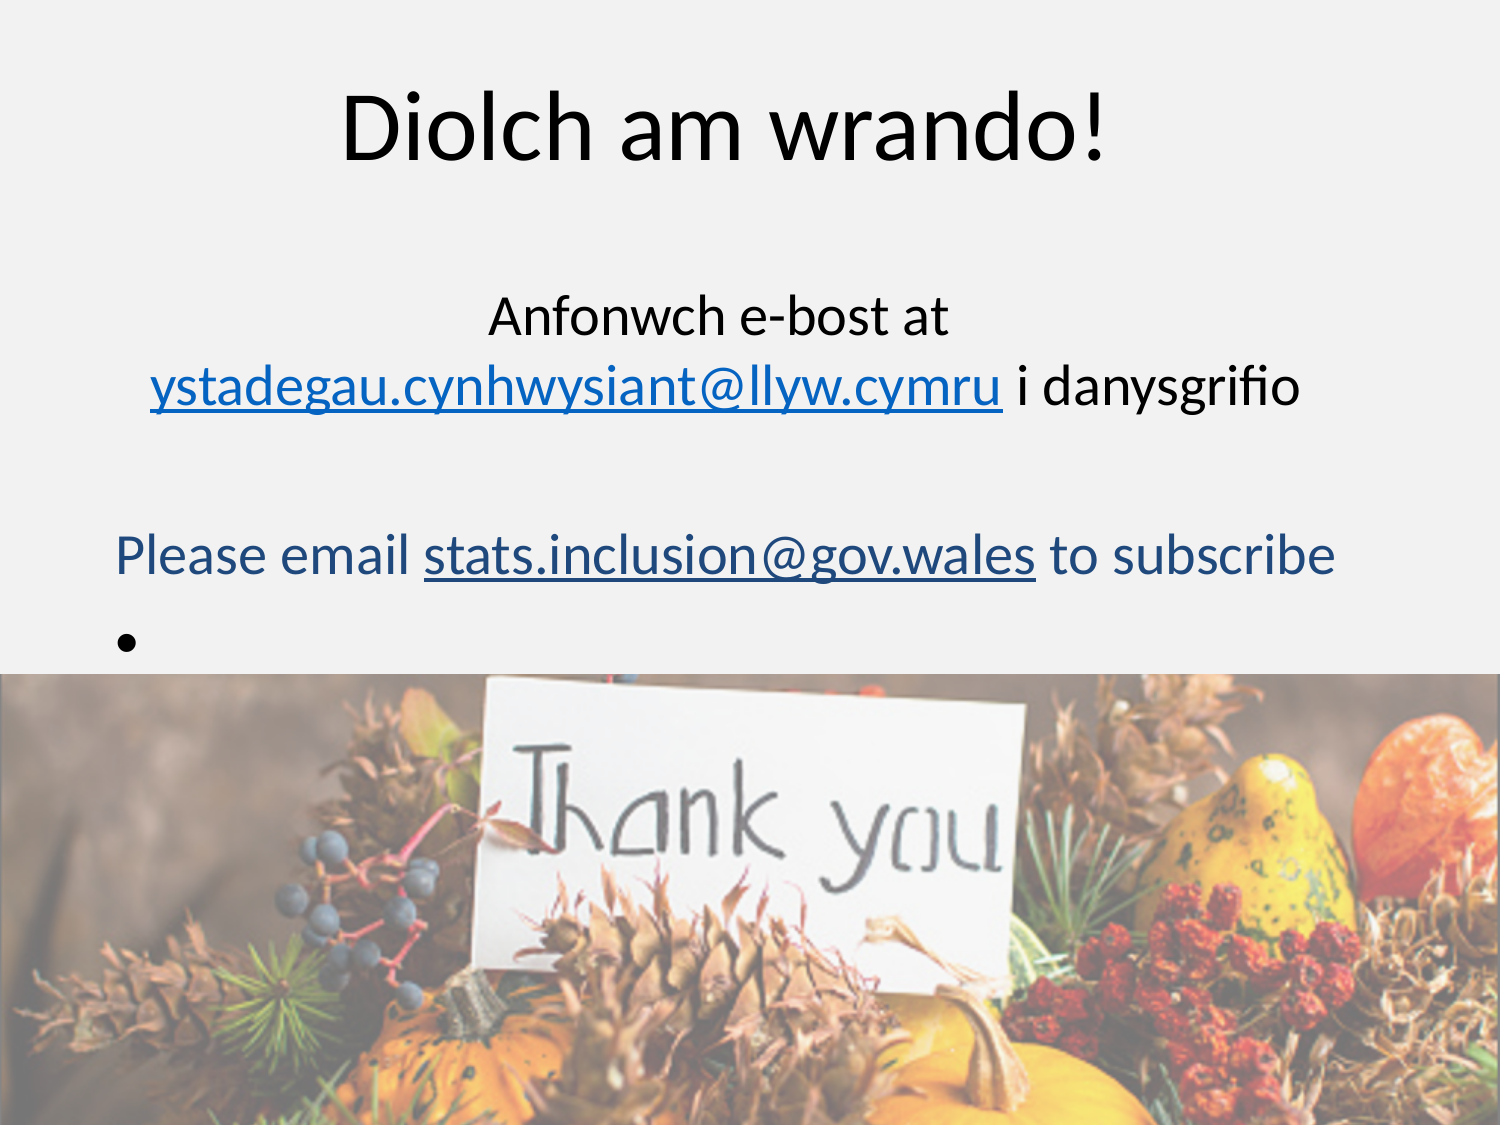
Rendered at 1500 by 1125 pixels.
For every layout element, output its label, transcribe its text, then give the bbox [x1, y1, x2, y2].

list Diolch am wrando! Anfonwch e-bost at ystadegau.cynhwysiant@llyw.cymru i danysgrifio Please email stats.inclusion@gov.wales to subscribe [100, 53, 1451, 673]
picture [0, 674, 1500, 1125]
